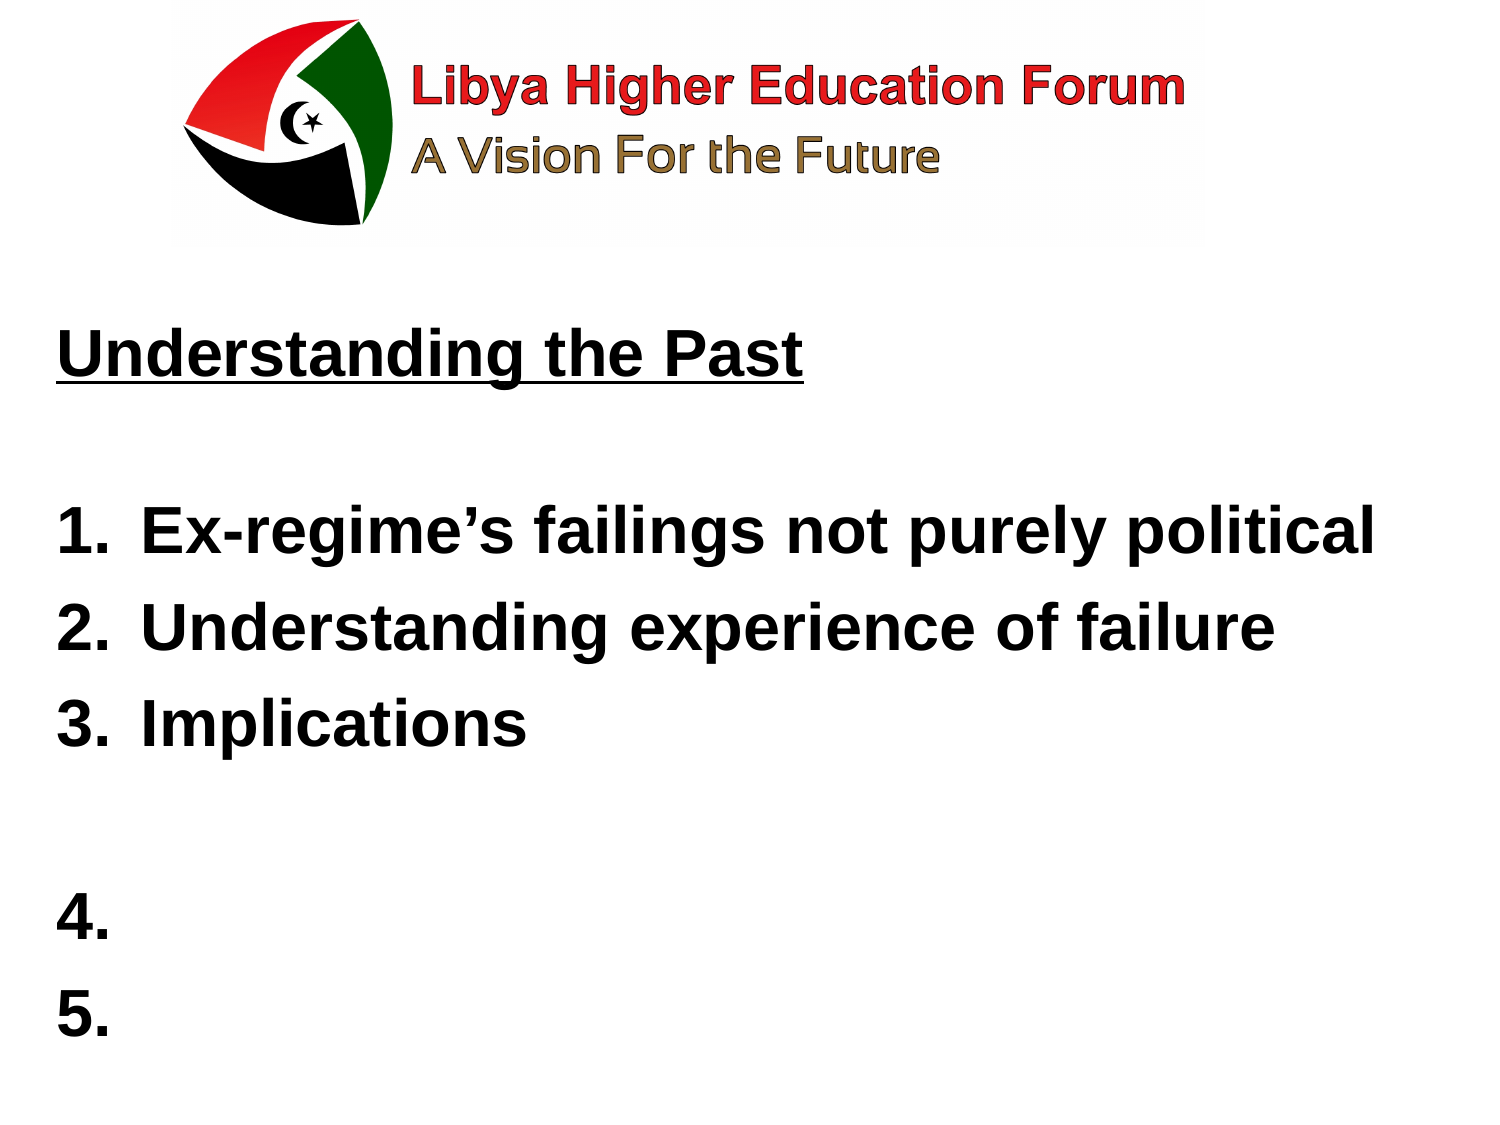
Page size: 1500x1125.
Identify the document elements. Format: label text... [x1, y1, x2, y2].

picture [171, 0, 1205, 247]
subtitle Understanding the Past Ex-regime’s failings not purely political Understanding experience of failure Implications [41, 302, 1471, 587]
